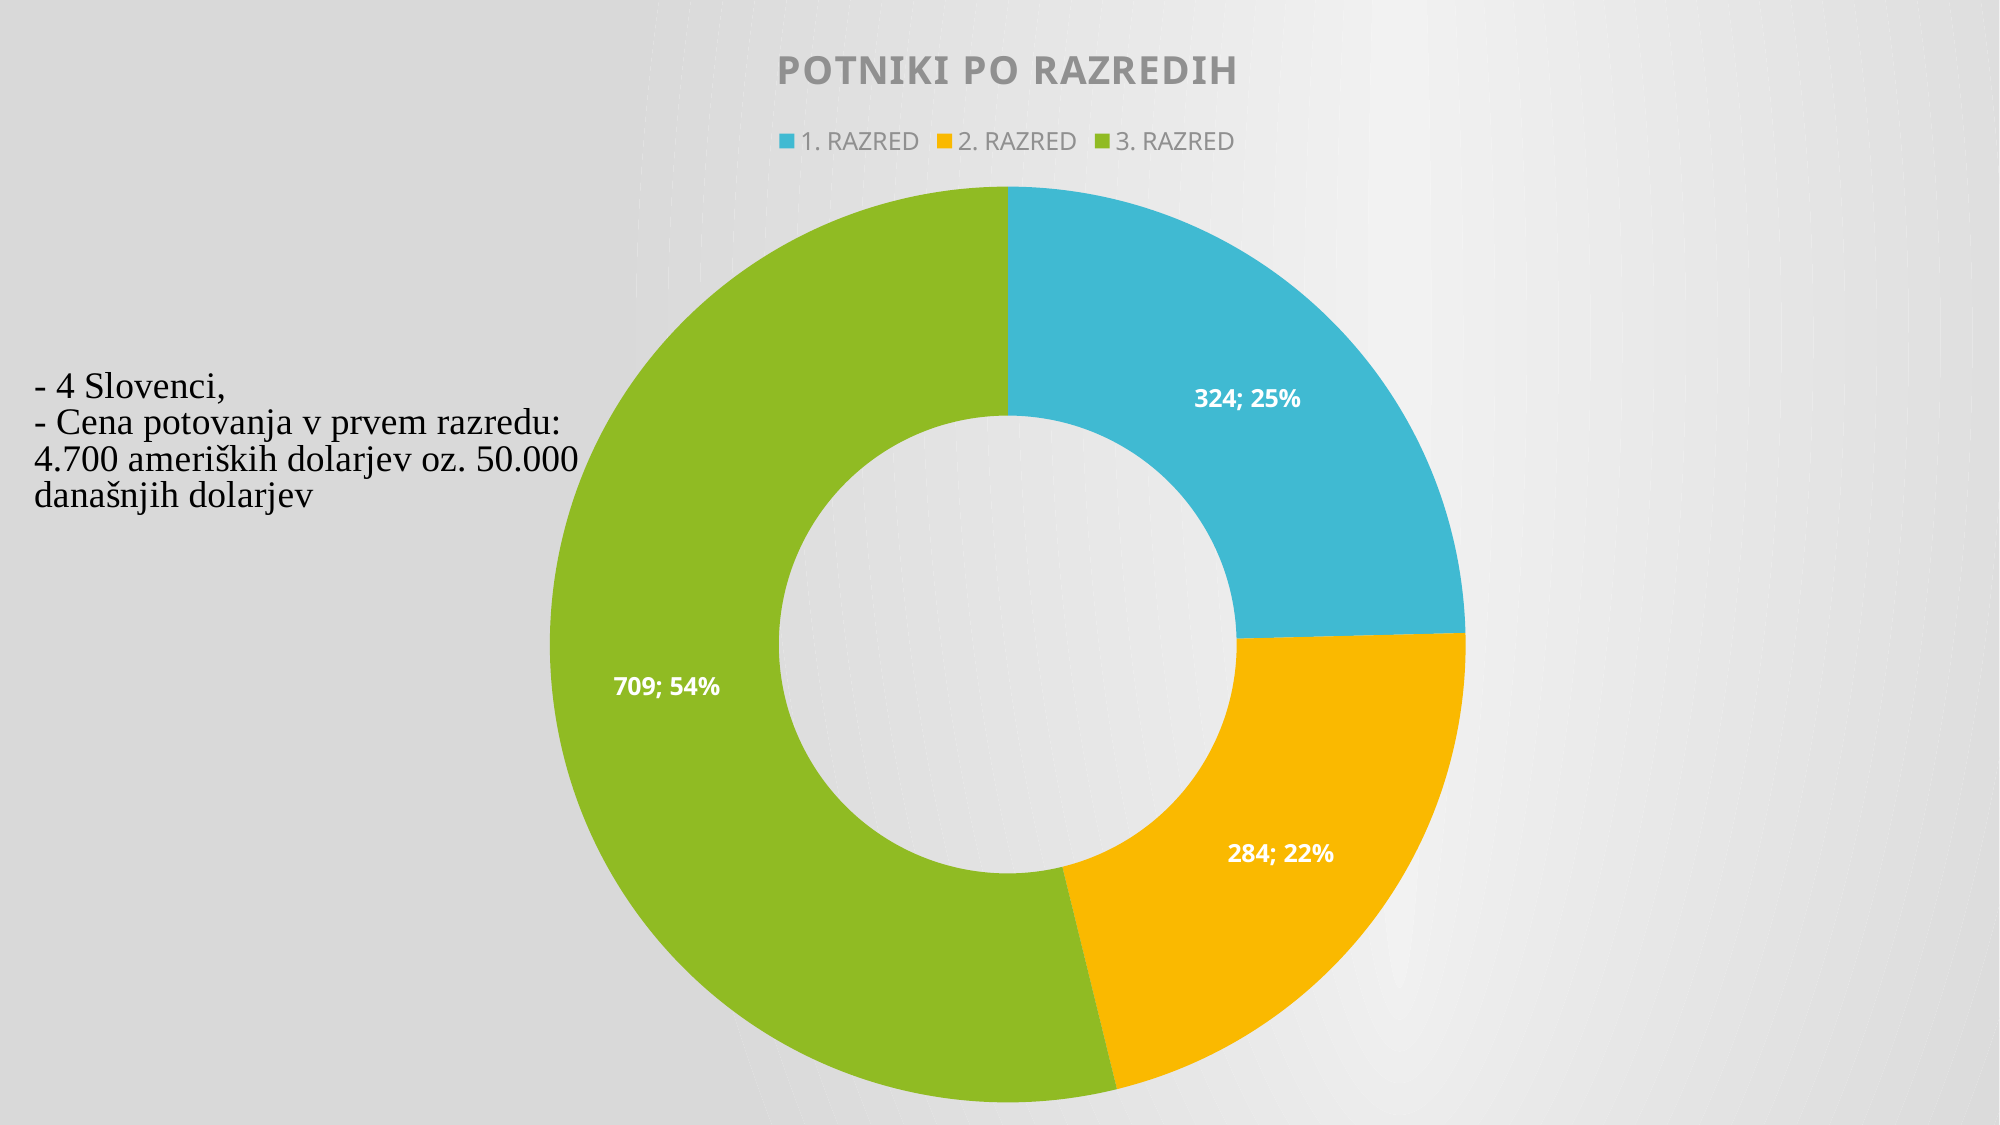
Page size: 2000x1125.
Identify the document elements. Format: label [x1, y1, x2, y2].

chart [0, 0, 2000, 1125]
